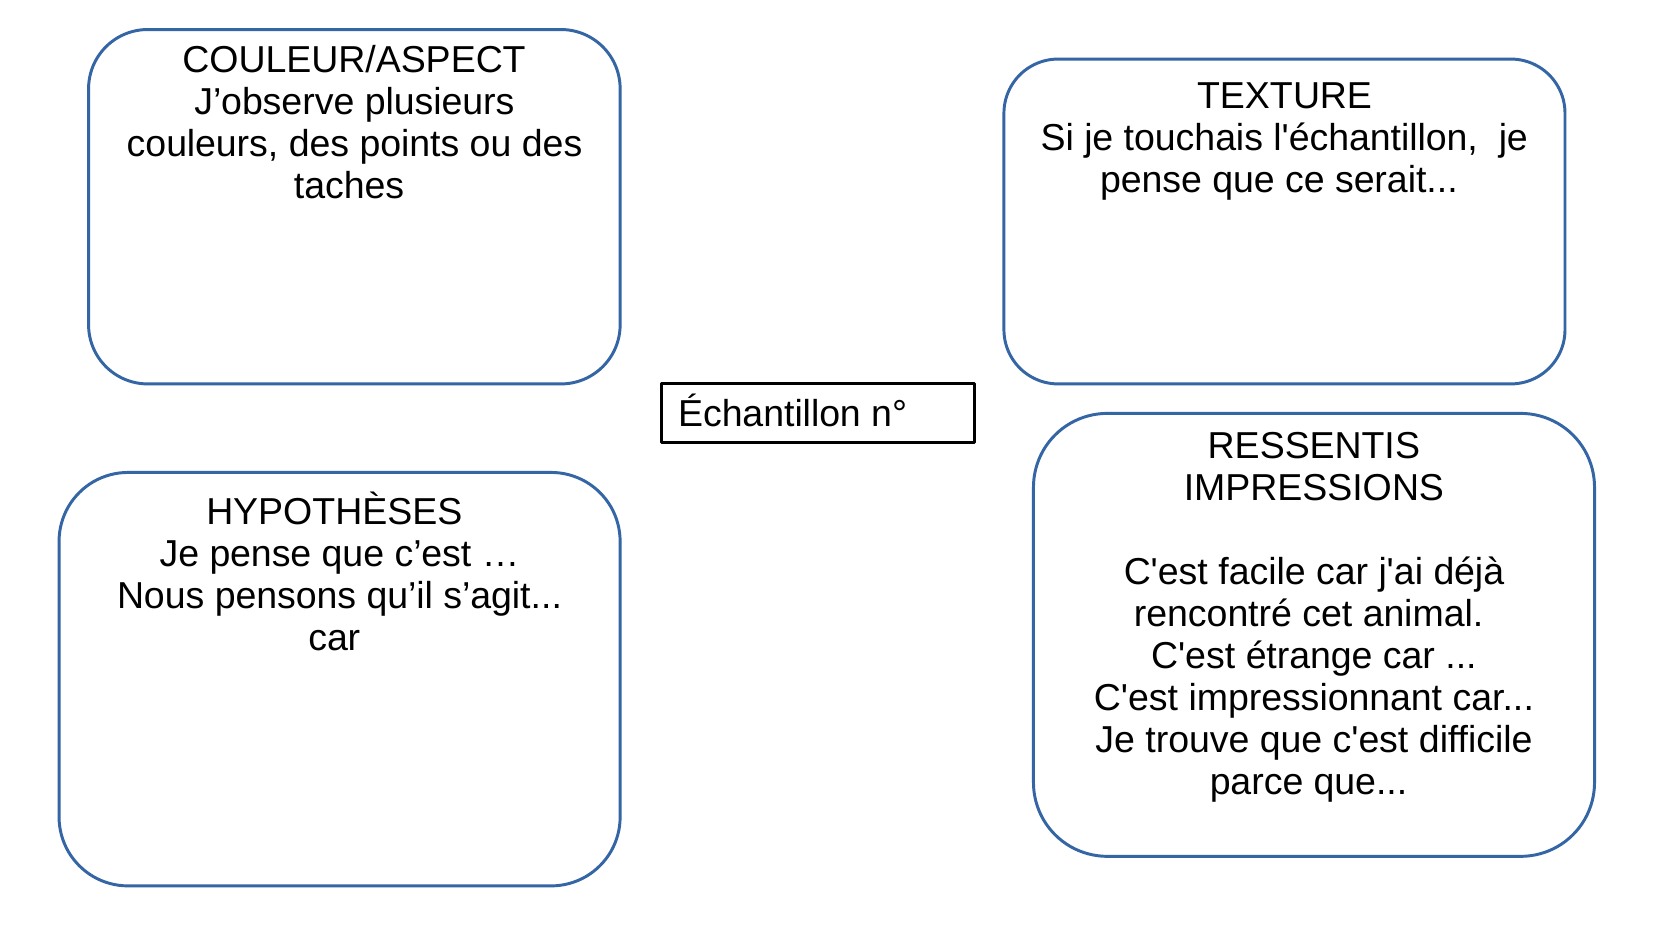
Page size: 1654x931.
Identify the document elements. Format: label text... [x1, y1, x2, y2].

text_box RESSENTIS IMPRESSIONS C'est facile car j'ai déjà rencontré cet animal. C'est étrange car ... C'est impressionnant car... Je trouve que c'est difficile parce que... [1033, 413, 1595, 857]
text_box Échantillon n° [661, 383, 975, 443]
text_box TEXTURE Si je touchais l'échantillon, je pense que ce serait... [1003, 59, 1566, 384]
text_box HYPOTHÈSES Je pense que c’est … Nous pensons qu’il s’agit... car [59, 472, 621, 886]
text_box COULEUR/ASPECT J’observe plusieurs couleurs, des points ou des taches [88, 29, 621, 384]
